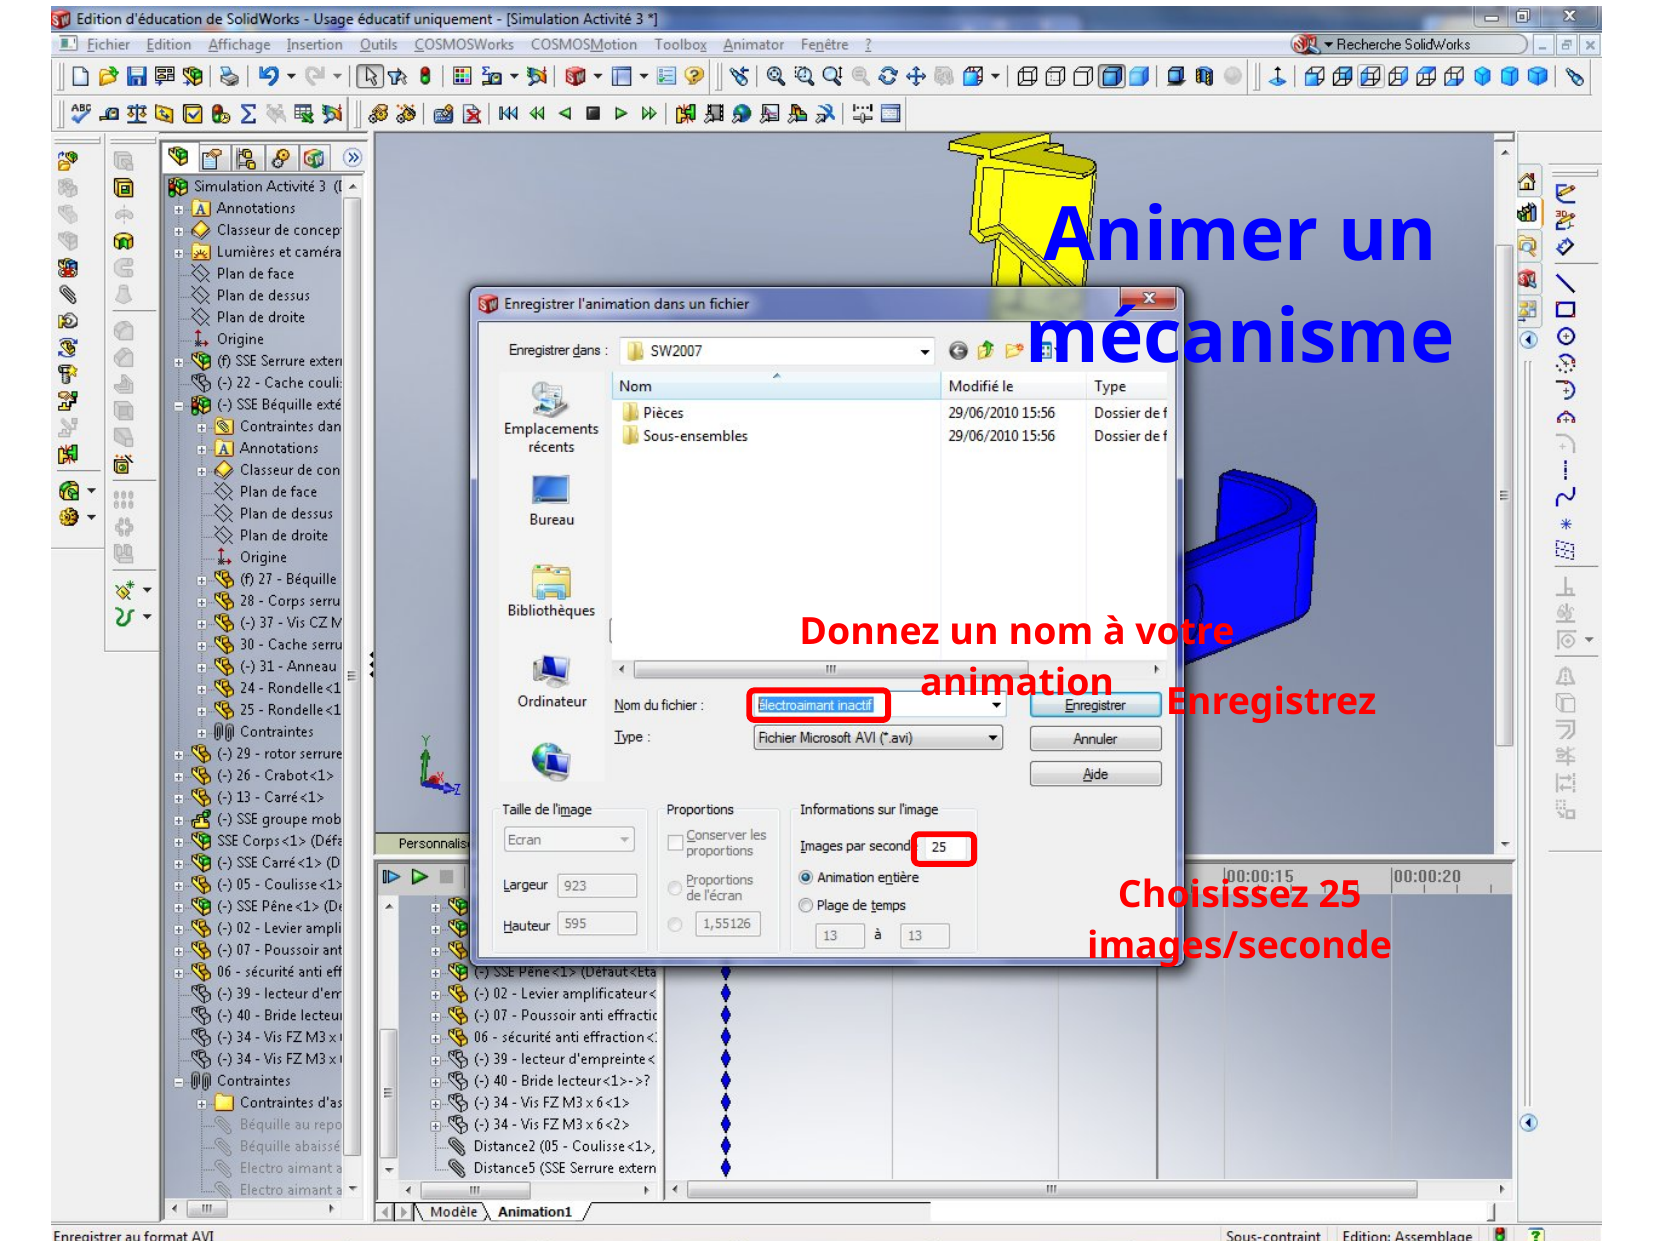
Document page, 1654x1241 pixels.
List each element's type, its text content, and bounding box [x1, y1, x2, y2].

picture [51, 6, 1602, 1241]
text_box Choisissez 25 images/seconde [947, 860, 1533, 928]
text_box Animer un mécanisme [826, 172, 1654, 293]
text_box Donnez un nom à votre animation [693, 597, 1341, 665]
text_box Enregistrez [1085, 667, 1457, 735]
